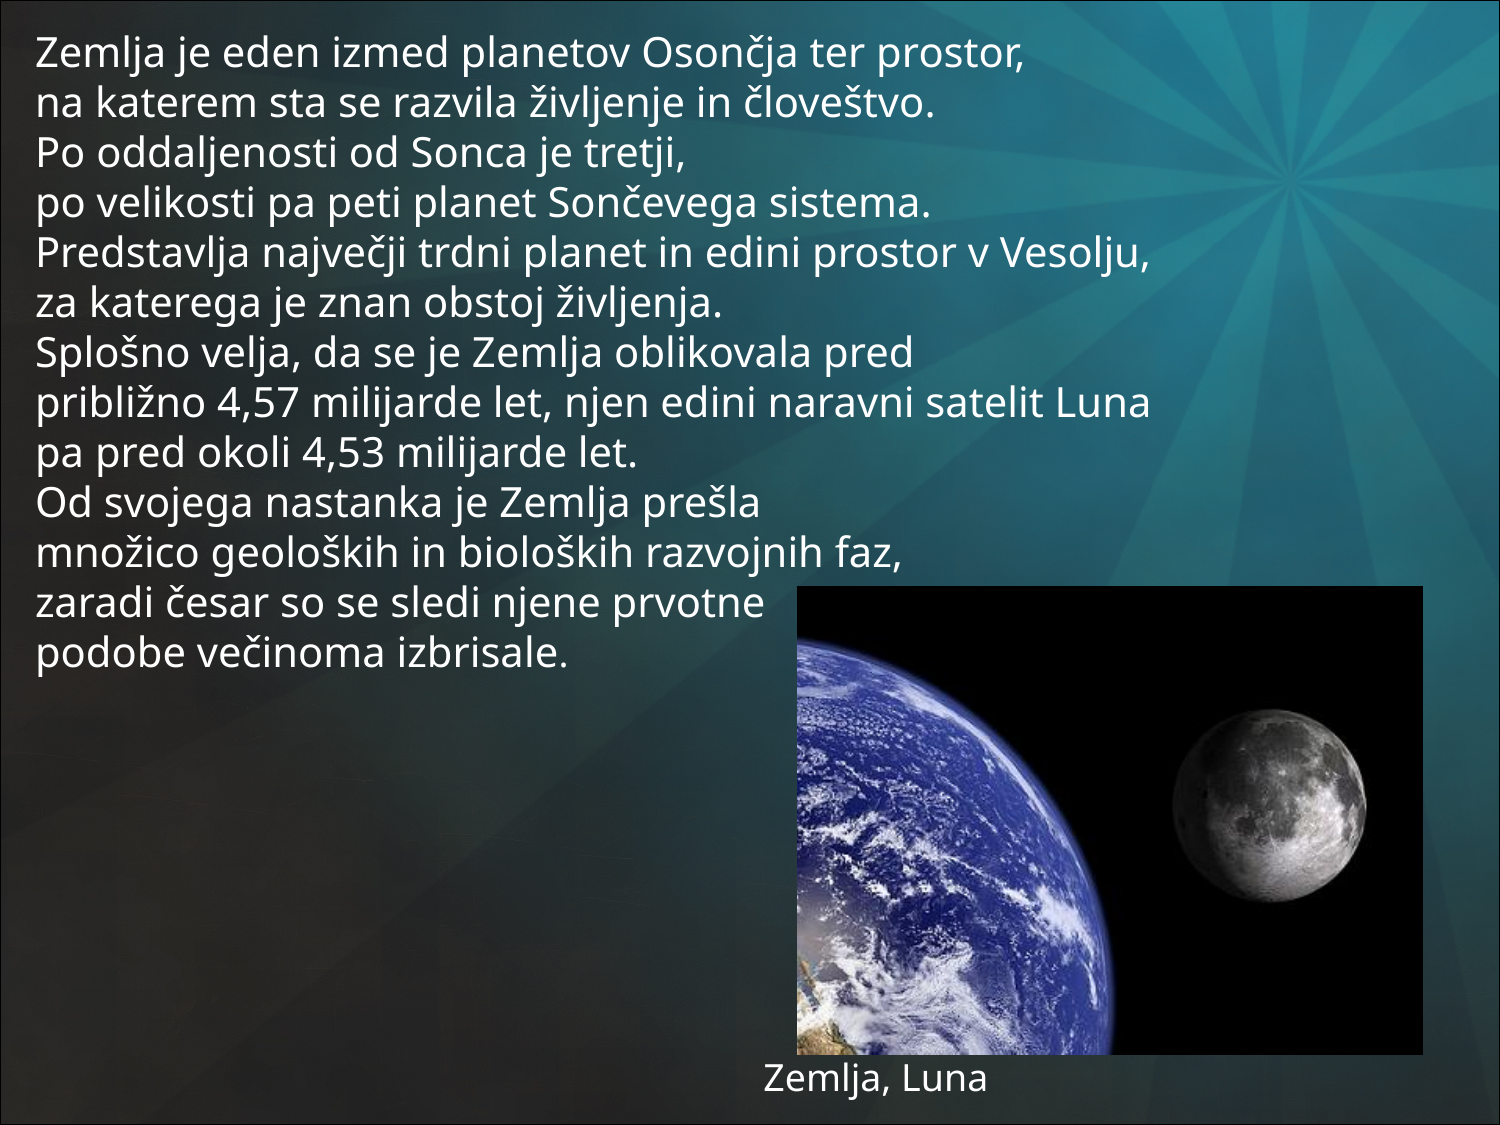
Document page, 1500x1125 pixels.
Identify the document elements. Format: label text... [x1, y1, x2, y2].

picture [797, 586, 1423, 1055]
text_box Zemlja je eden izmed planetov Osončja ter prostor, na katerem sta se razvila življenje in človeštvo. Po oddaljenosti od Sonca je tretji, po velikosti pa peti planet Sončevega sistema. Predstavlja največji trdni planet in edini prostor v Vesolju, za katerega je znan obstoj življenja. Splošno velja, da se je Zemlja oblikovala pred približno 4,57 milijarde let, njen edini naravni satelit Luna pa pred okoli 4,53 milijarde let. Od svojega nastanka je Zemlja prešla množico geoloških in bioloških razvojnih faz, zaradi česar so se sledi njene prvotne podobe večinoma izbrisale. [20, 18, 1178, 684]
text_box Zemlja, Luna [748, 1046, 1004, 1107]
text_box [0, 0, 1500, 1125]
